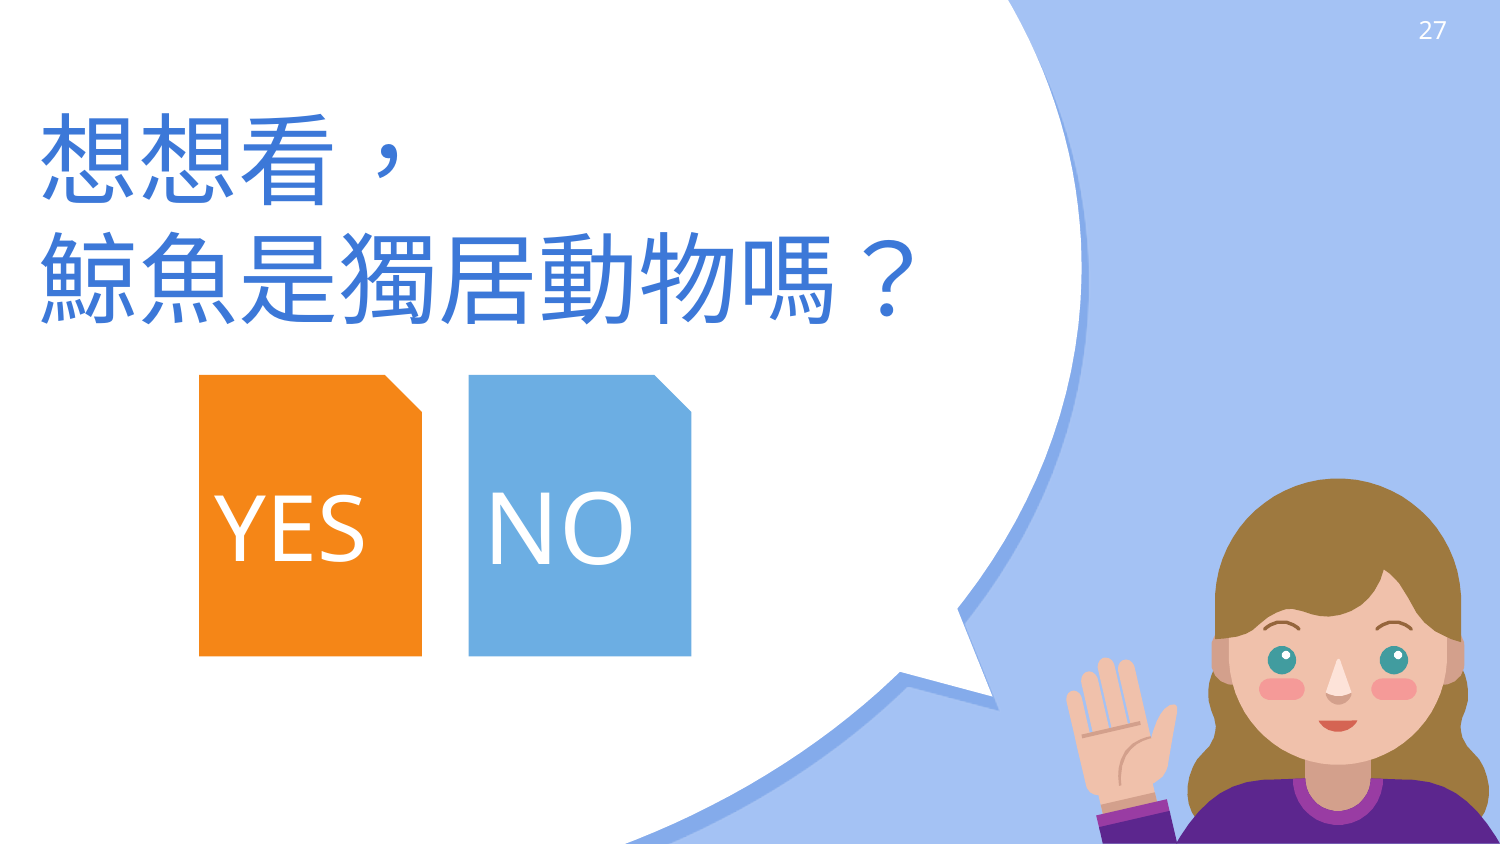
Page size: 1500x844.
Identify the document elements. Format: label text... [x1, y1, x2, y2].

text_box 想想看， 鯨魚是獨居動物嗎？ [23, 82, 1172, 273]
text_box 27 [1403, 0, 1494, 65]
text_box [1066, 478, 1500, 844]
title 9 [1183, 676, 1215, 830]
text_box NO [468, 374, 692, 657]
text_box YES [199, 374, 422, 657]
